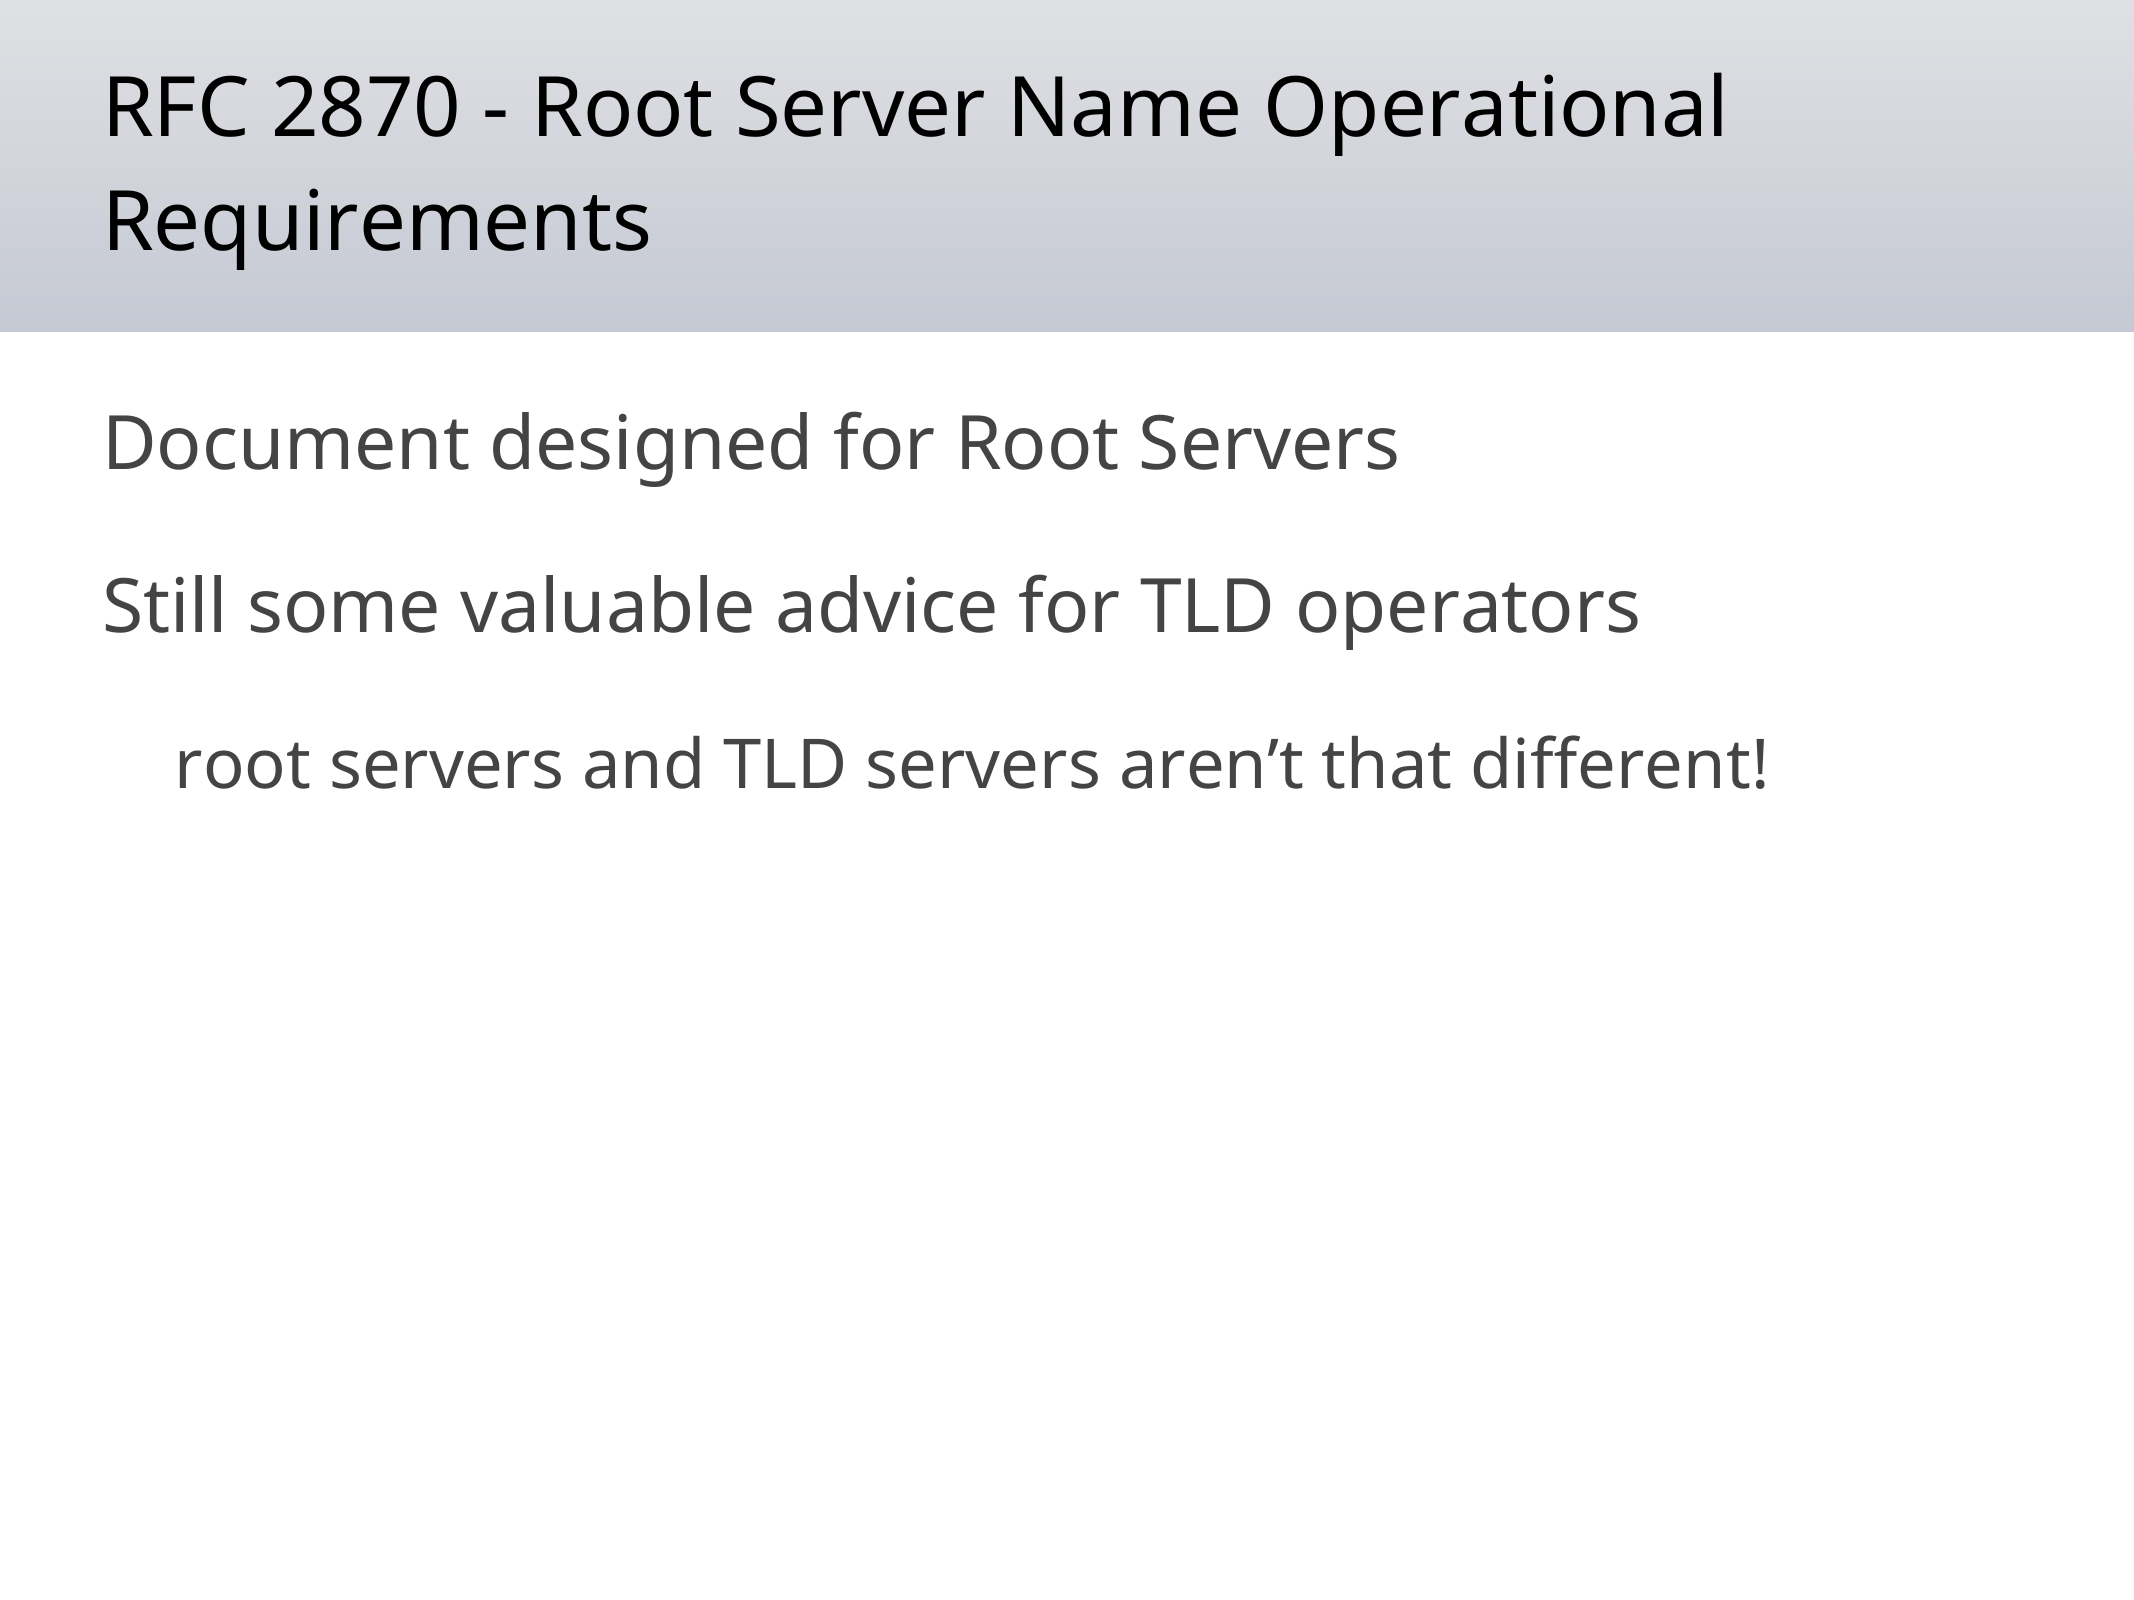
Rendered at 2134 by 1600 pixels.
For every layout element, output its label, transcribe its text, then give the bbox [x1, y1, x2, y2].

text_box [0, 0, 2134, 332]
list Document designed for Root Servers Still some valuable advice for TLD operators root servers and TLD servers aren’t that different! [93, 381, 2040, 1459]
title RFC 2870 - Root Server Name Operational Requirements [93, 54, 2040, 284]
